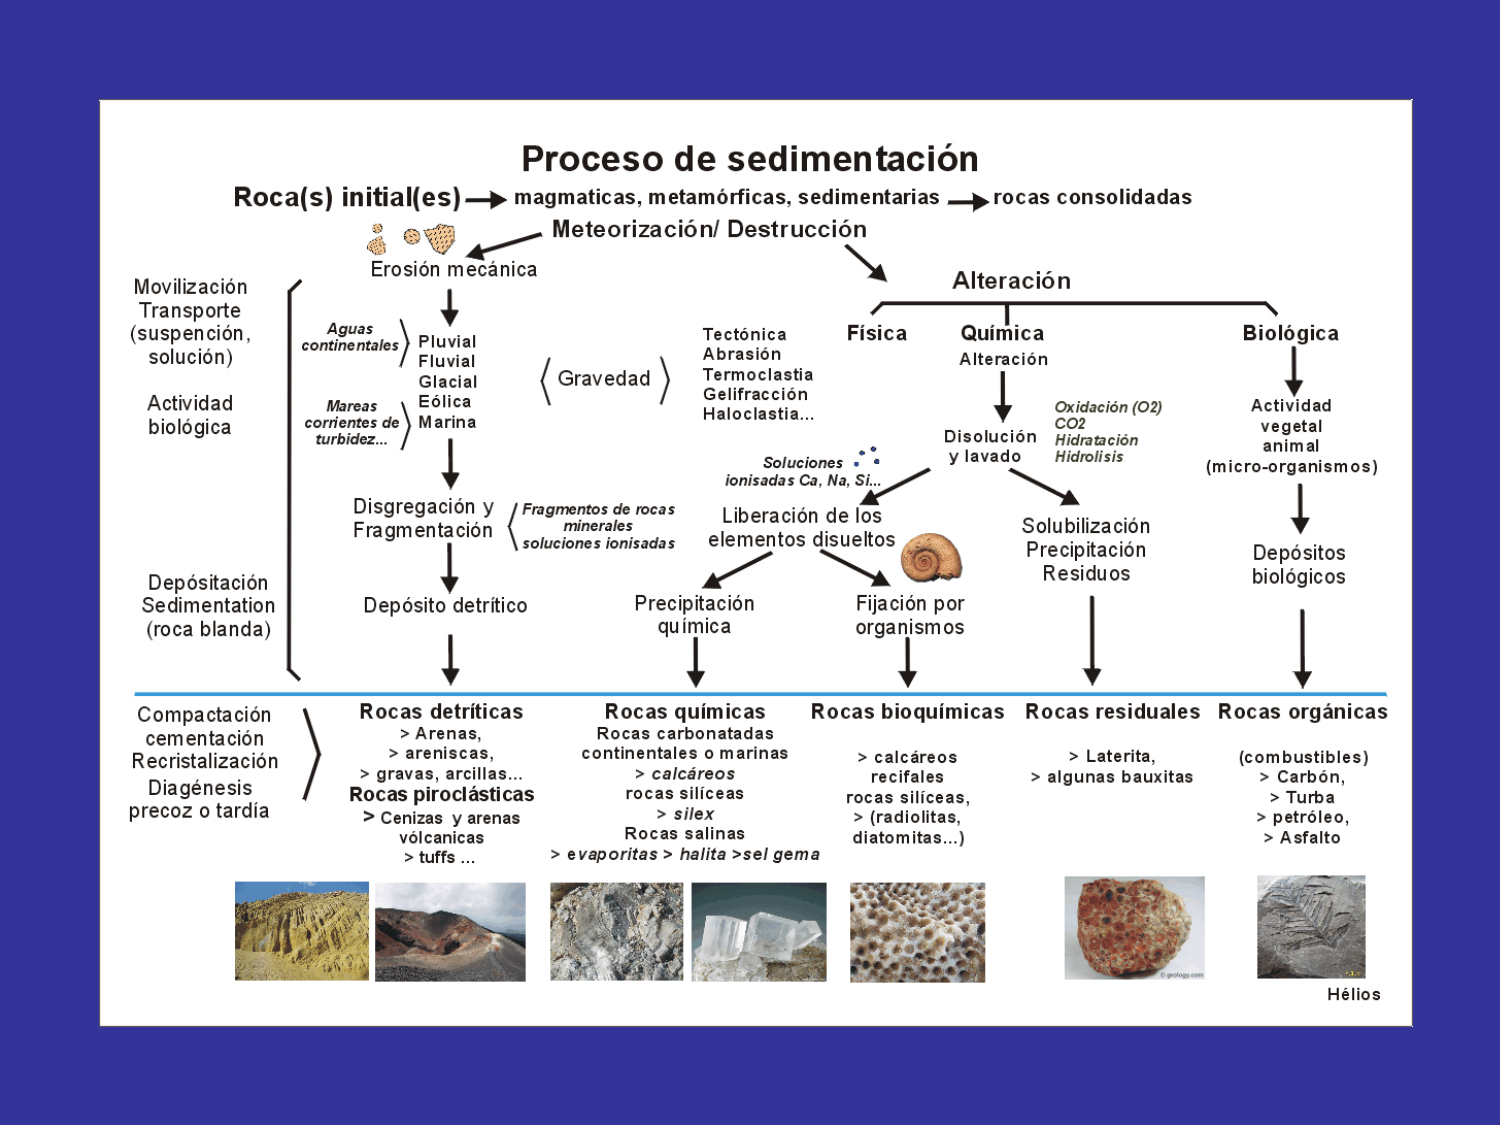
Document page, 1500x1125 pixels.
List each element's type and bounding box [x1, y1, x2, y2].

picture [99, 99, 1413, 1027]
